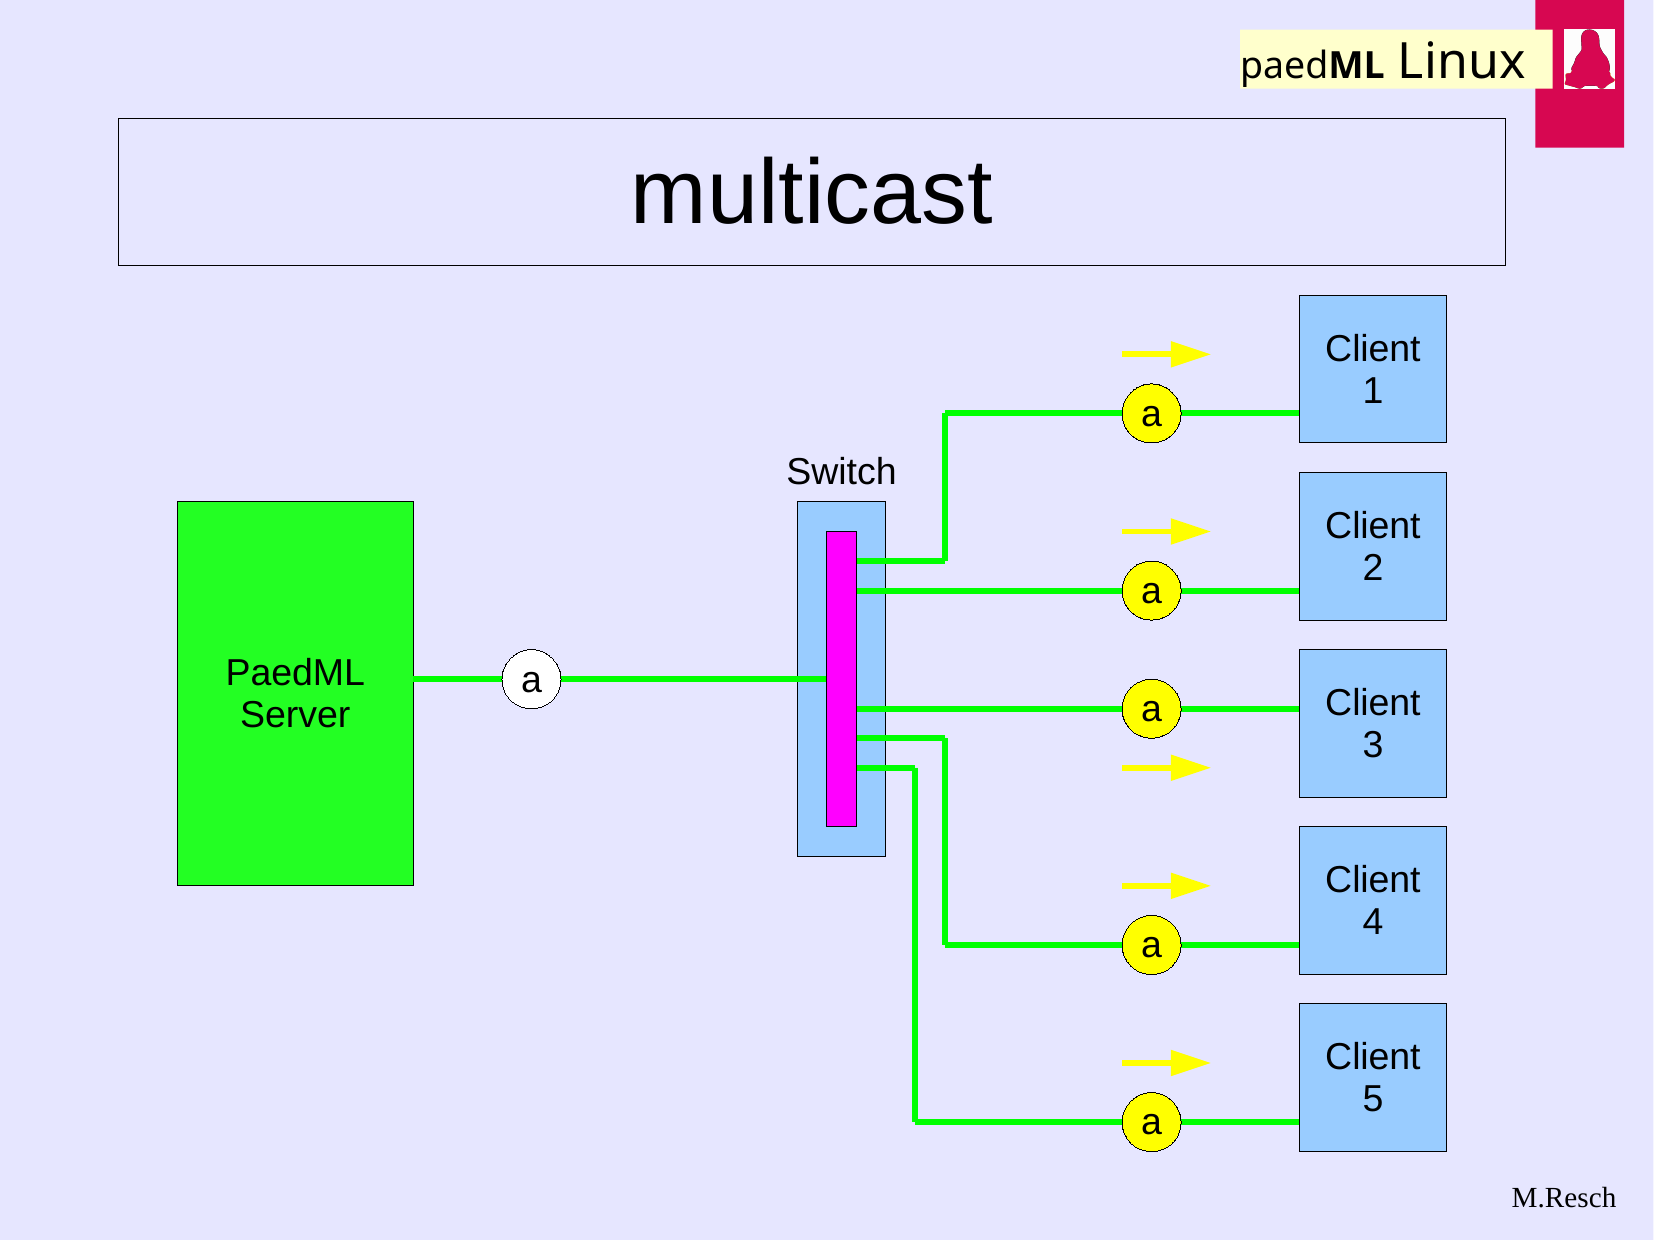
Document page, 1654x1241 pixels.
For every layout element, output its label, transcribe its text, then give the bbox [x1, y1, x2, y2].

title multicast [118, 118, 1506, 266]
text_box Client 1 [1299, 295, 1447, 443]
text_box Client 4 [1299, 826, 1447, 975]
text_box a [1122, 561, 1182, 621]
text_box PaedML Server [177, 501, 414, 886]
text_box a [501, 649, 562, 709]
text_box Client 5 [1299, 1003, 1447, 1152]
text_box a [1122, 383, 1182, 443]
text_box Client 3 [1299, 649, 1447, 798]
text_box [797, 501, 886, 857]
text_box a [1122, 915, 1182, 975]
text_box a [1122, 1092, 1182, 1152]
text_box Switch [767, 442, 916, 500]
text_box Client 2 [1299, 472, 1447, 621]
text_box a [1122, 679, 1182, 739]
